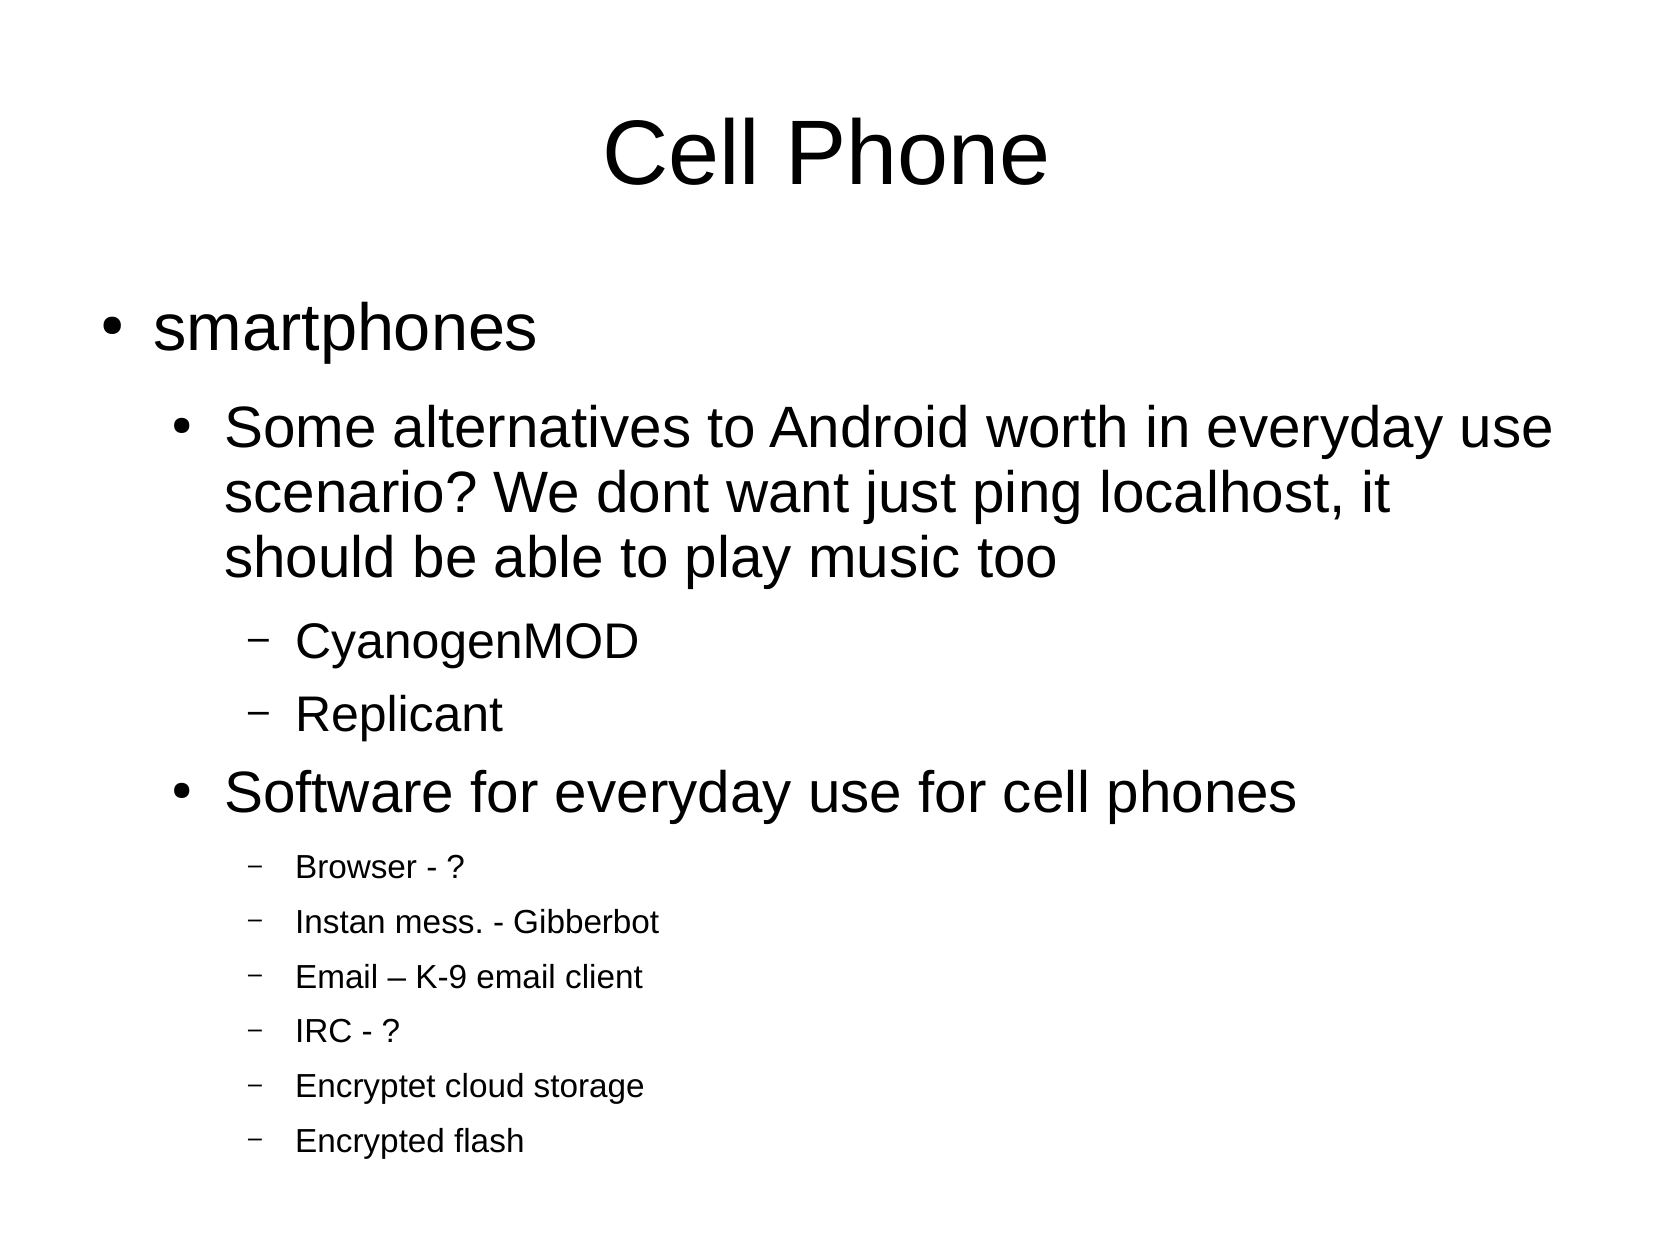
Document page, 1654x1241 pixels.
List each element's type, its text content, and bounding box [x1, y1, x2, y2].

title Cell Phone [82, 49, 1571, 257]
list smartphones Some alternatives to Android worth in everyday use scenario? We dont want just ping localhost, it should be able to play music too CyanogenMOD Replicant Software for everyday use for cell phones Browser - ? Instan mess. - Gibberbot Email – K-9 email client IRC - ? Encryptet cloud storage Encrypted flash [82, 290, 1571, 1161]
